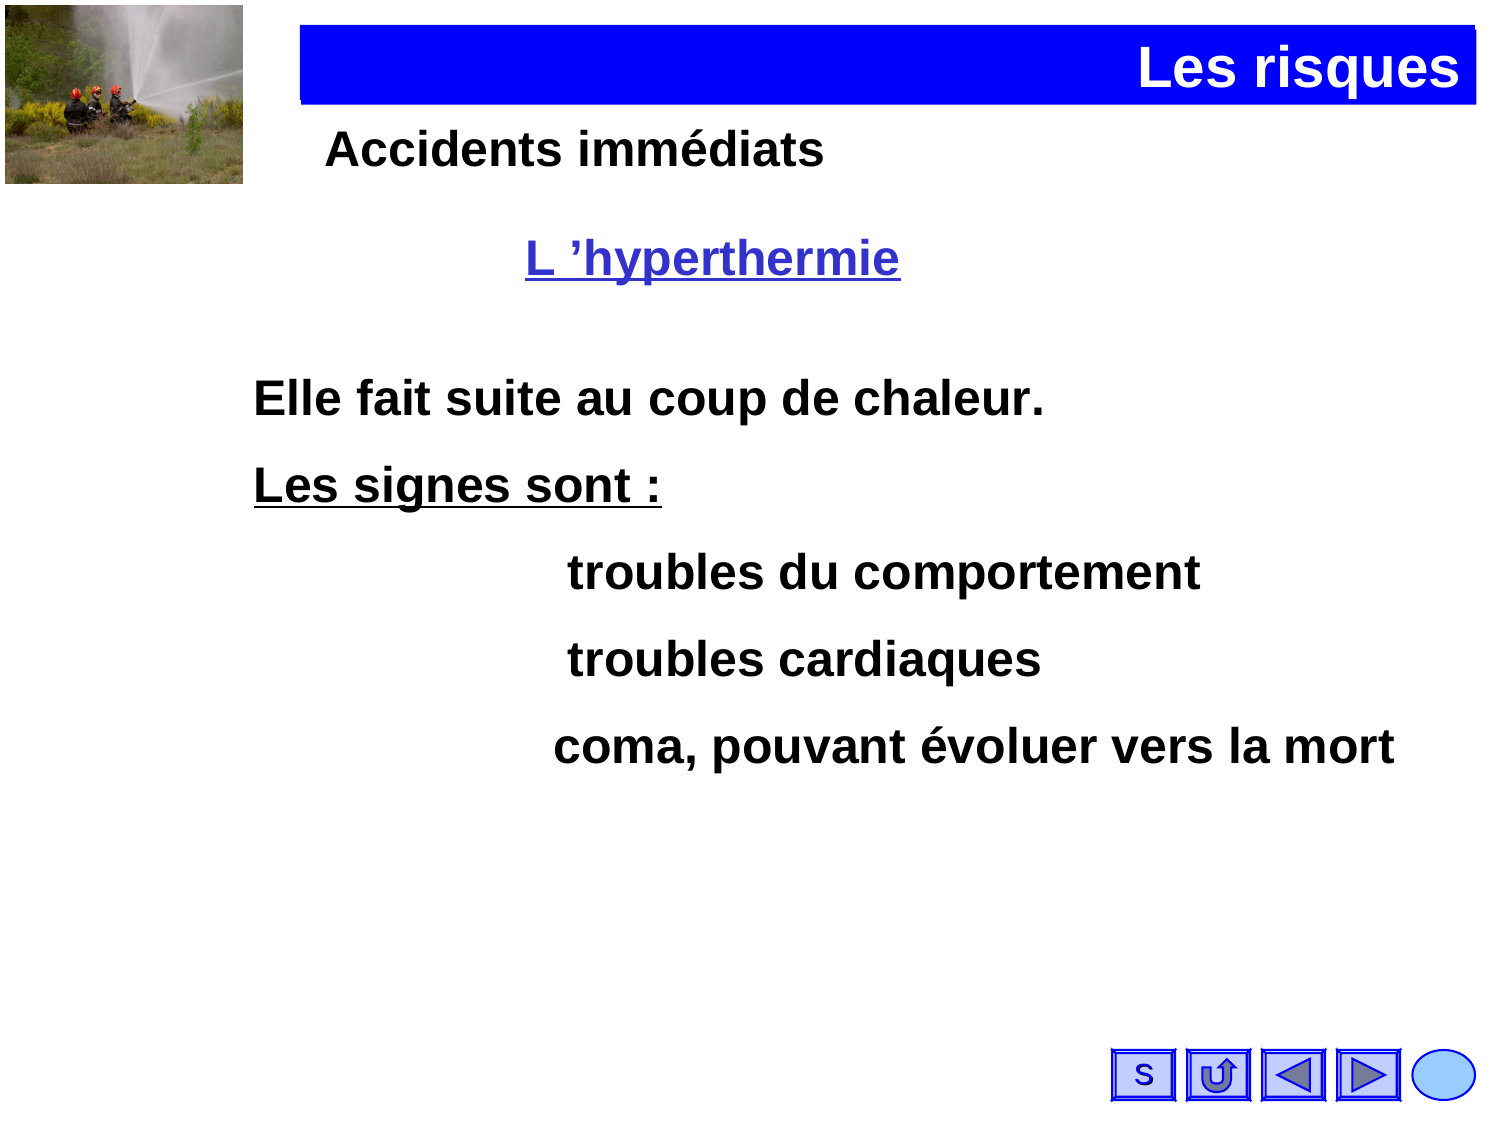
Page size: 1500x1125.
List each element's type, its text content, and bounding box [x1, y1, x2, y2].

picture [5, 5, 243, 184]
text_box Elle fait suite au coup de chaleur. Les signes sont : troubles du comportement troubles cardiaques coma, pouvant évoluer vers la mort [239, 362, 1412, 783]
text_box L ’hyperthermie [510, 222, 916, 295]
text_box [1412, 1049, 1476, 1101]
text_box Les risques [301, 29, 1477, 105]
text_box Accidents immédiats [324, 120, 855, 178]
